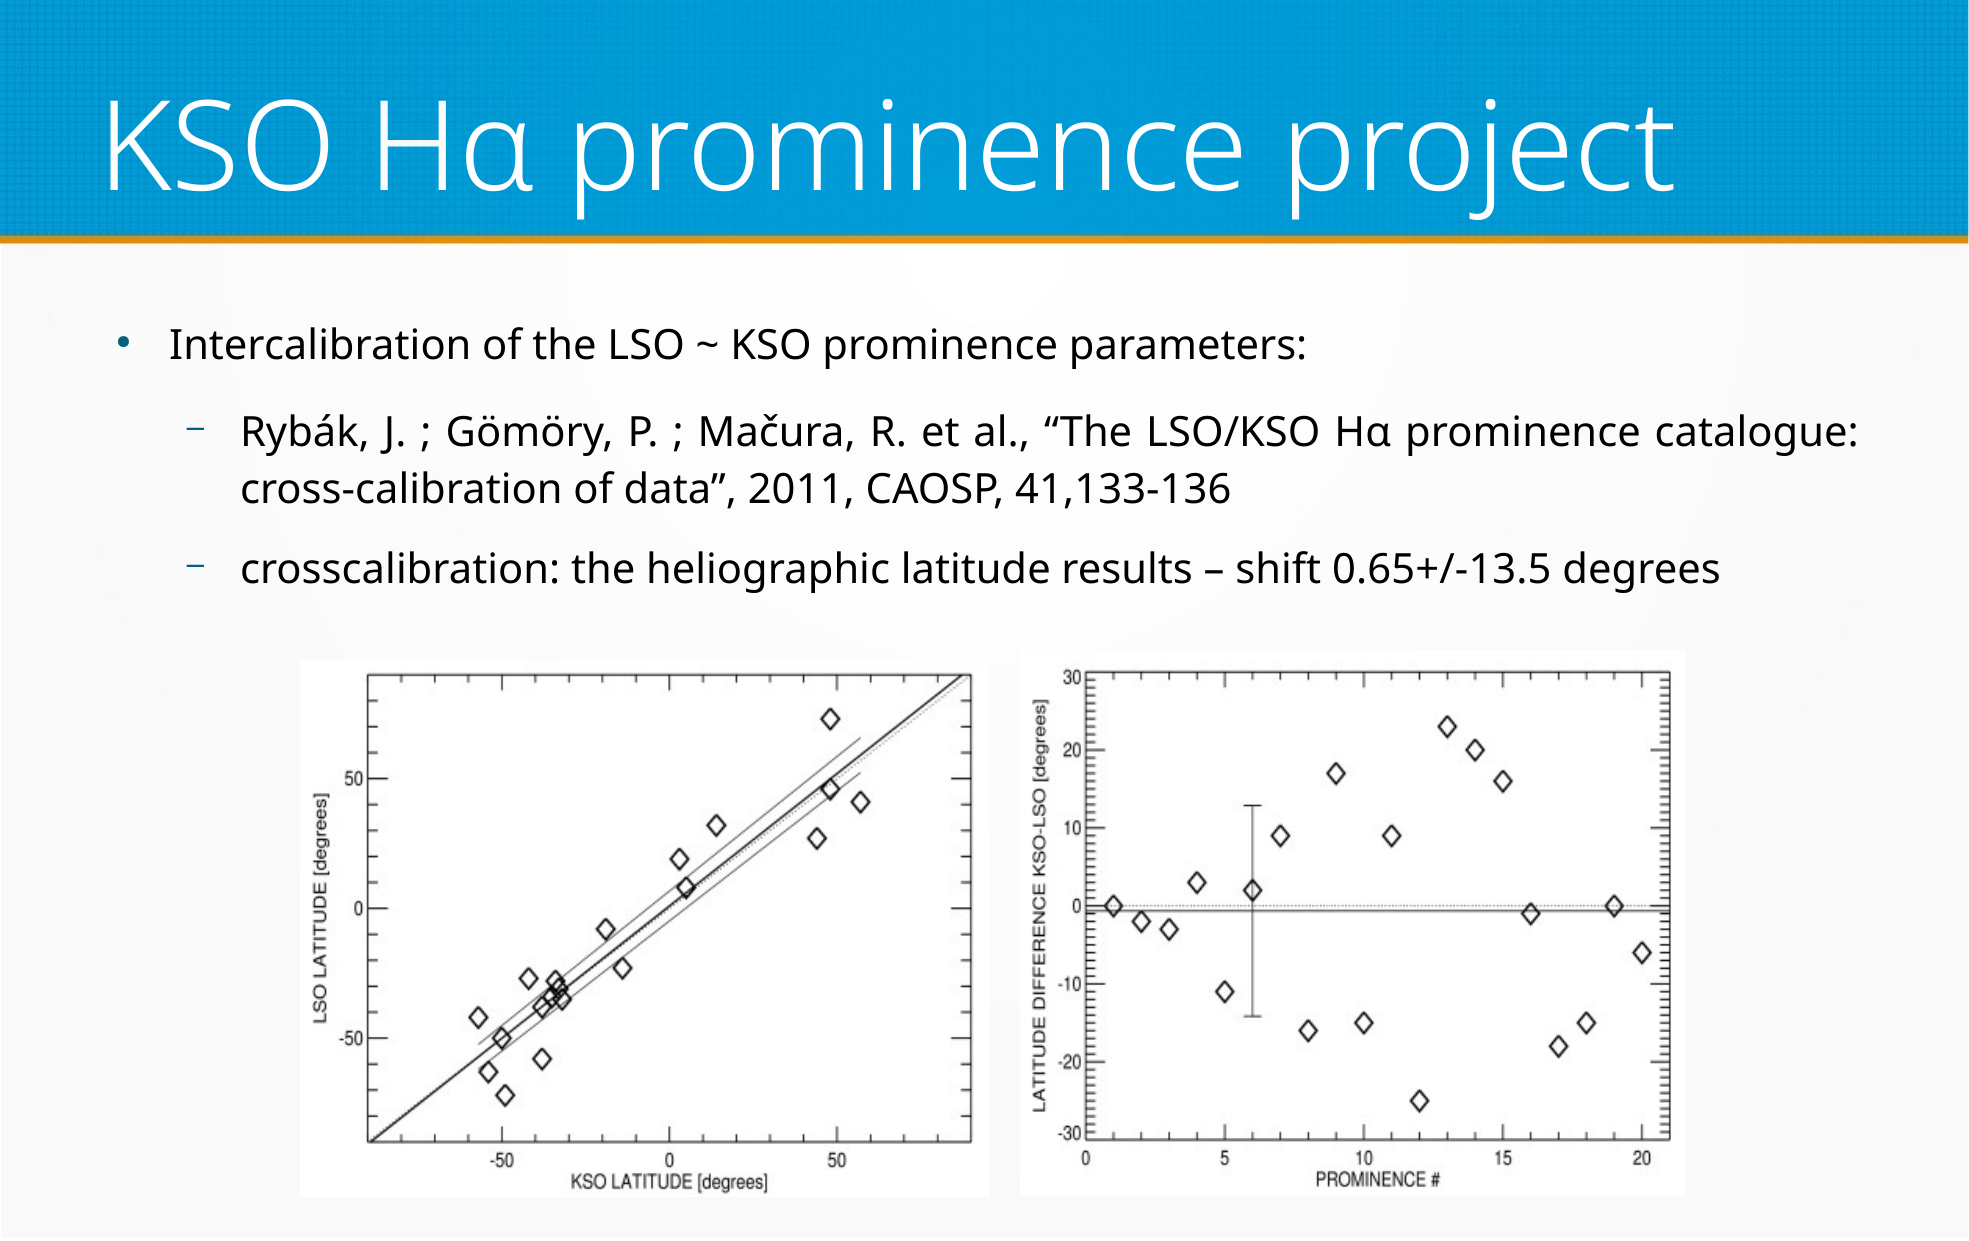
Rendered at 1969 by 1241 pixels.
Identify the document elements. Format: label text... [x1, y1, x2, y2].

title KSO Hα prominence project [98, 19, 1870, 227]
list Intercalibration of the LSO ~ KSO prominence parameters: Rybák, J. ; Gömöry, P. ; Mačura, R. et al., “The LSO/KSO Hα prominence catalogue: cross-calibration of data”, 2011, CAOSP, 41,133-136 cross­calibration: the heliographic latitude results – shift ­0.65+/-­13.5 degrees [98, 315, 1861, 1081]
picture [0, 233, 1969, 1241]
